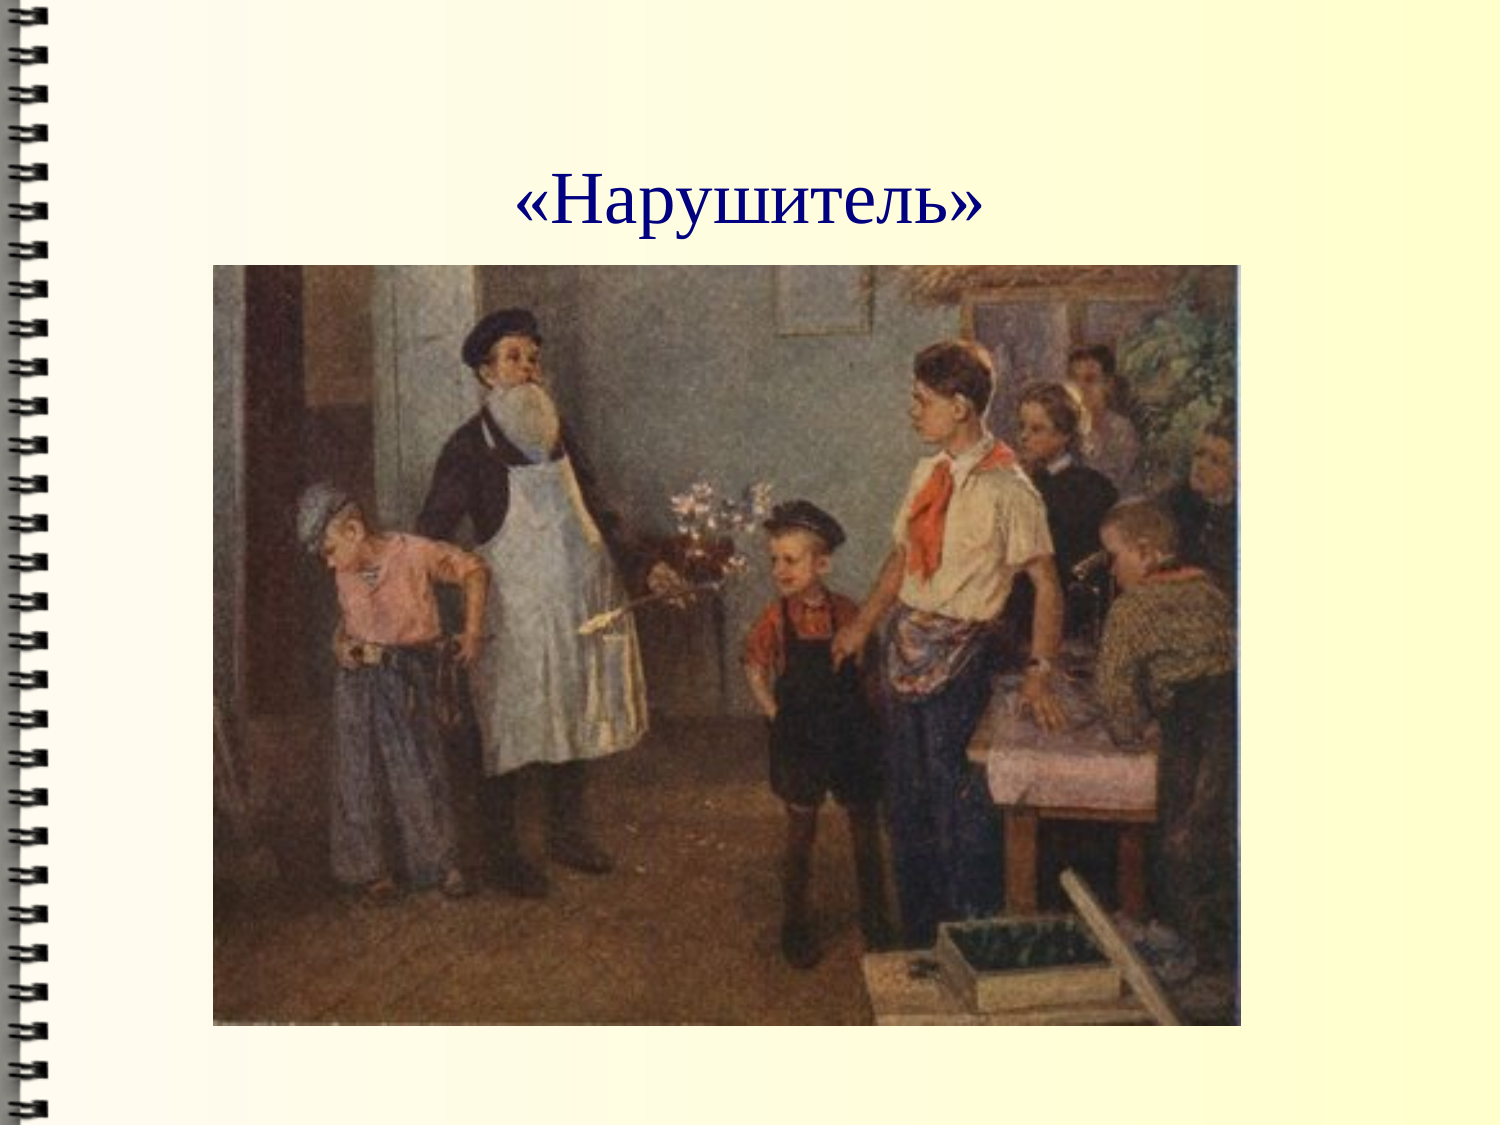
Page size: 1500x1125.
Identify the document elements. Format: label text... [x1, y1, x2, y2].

picture [0, 0, 69, 1125]
title «Нарушитель» [112, 99, 1388, 288]
picture [213, 265, 1241, 1026]
